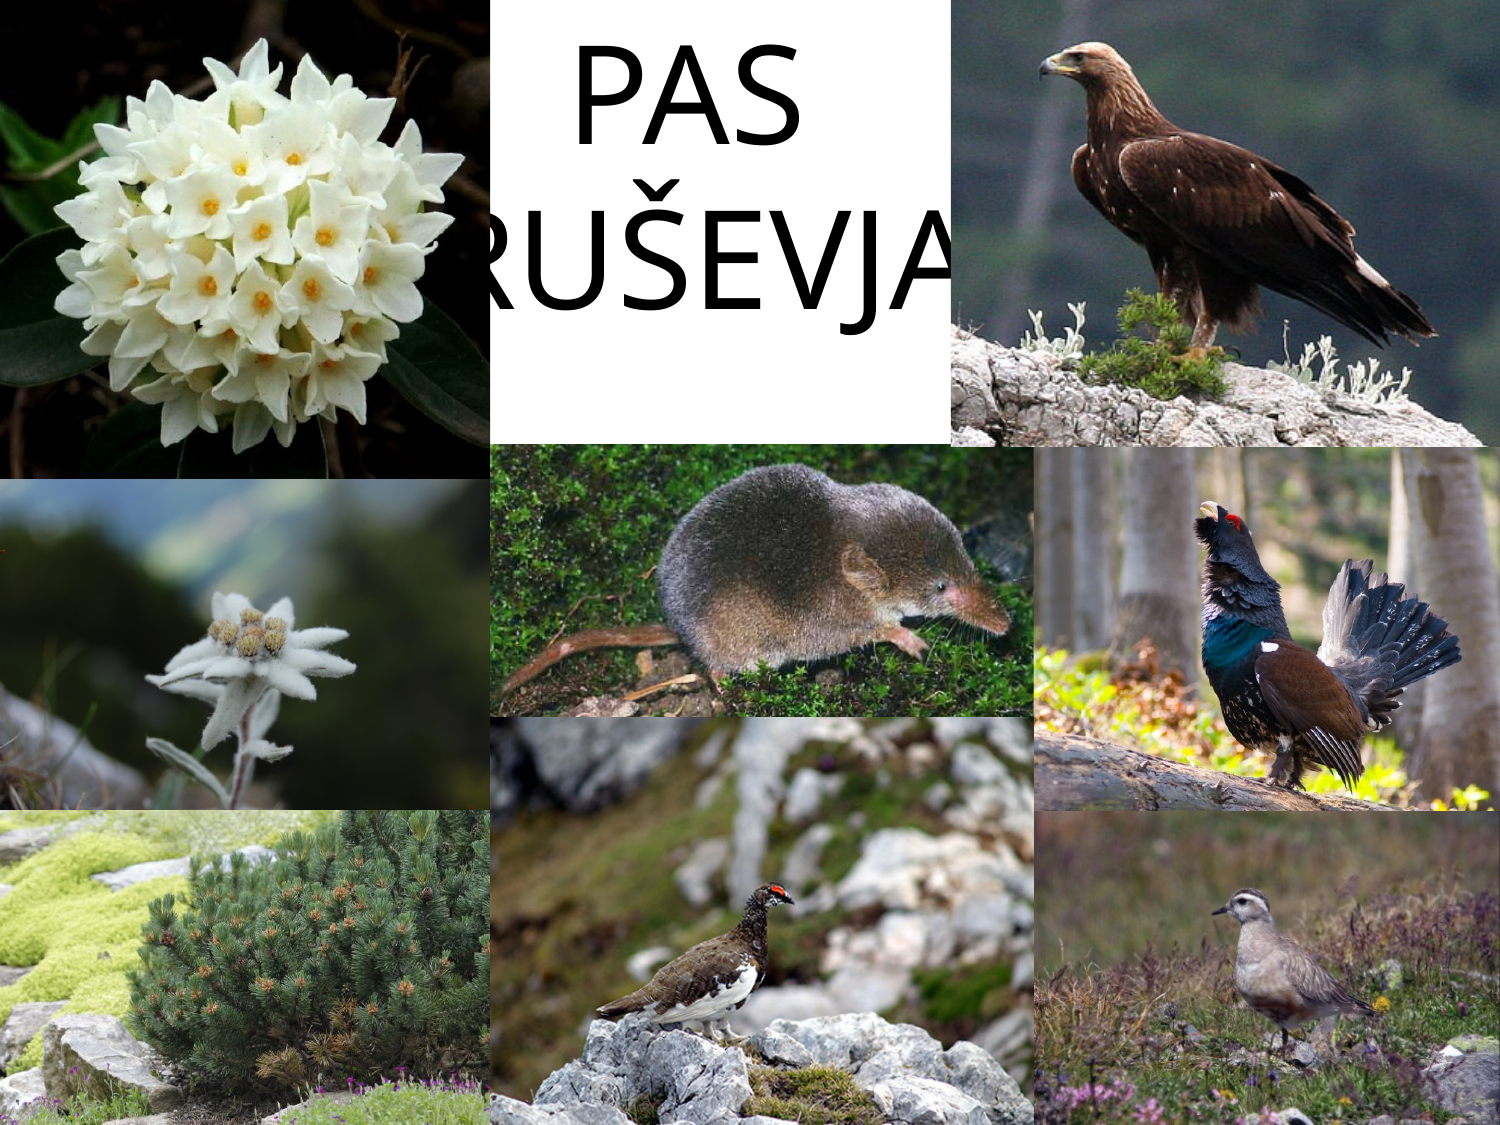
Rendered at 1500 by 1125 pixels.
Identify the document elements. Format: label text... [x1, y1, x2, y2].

picture [0, 0, 1500, 1125]
title PAS RUŠEVJA [491, 78, 950, 266]
